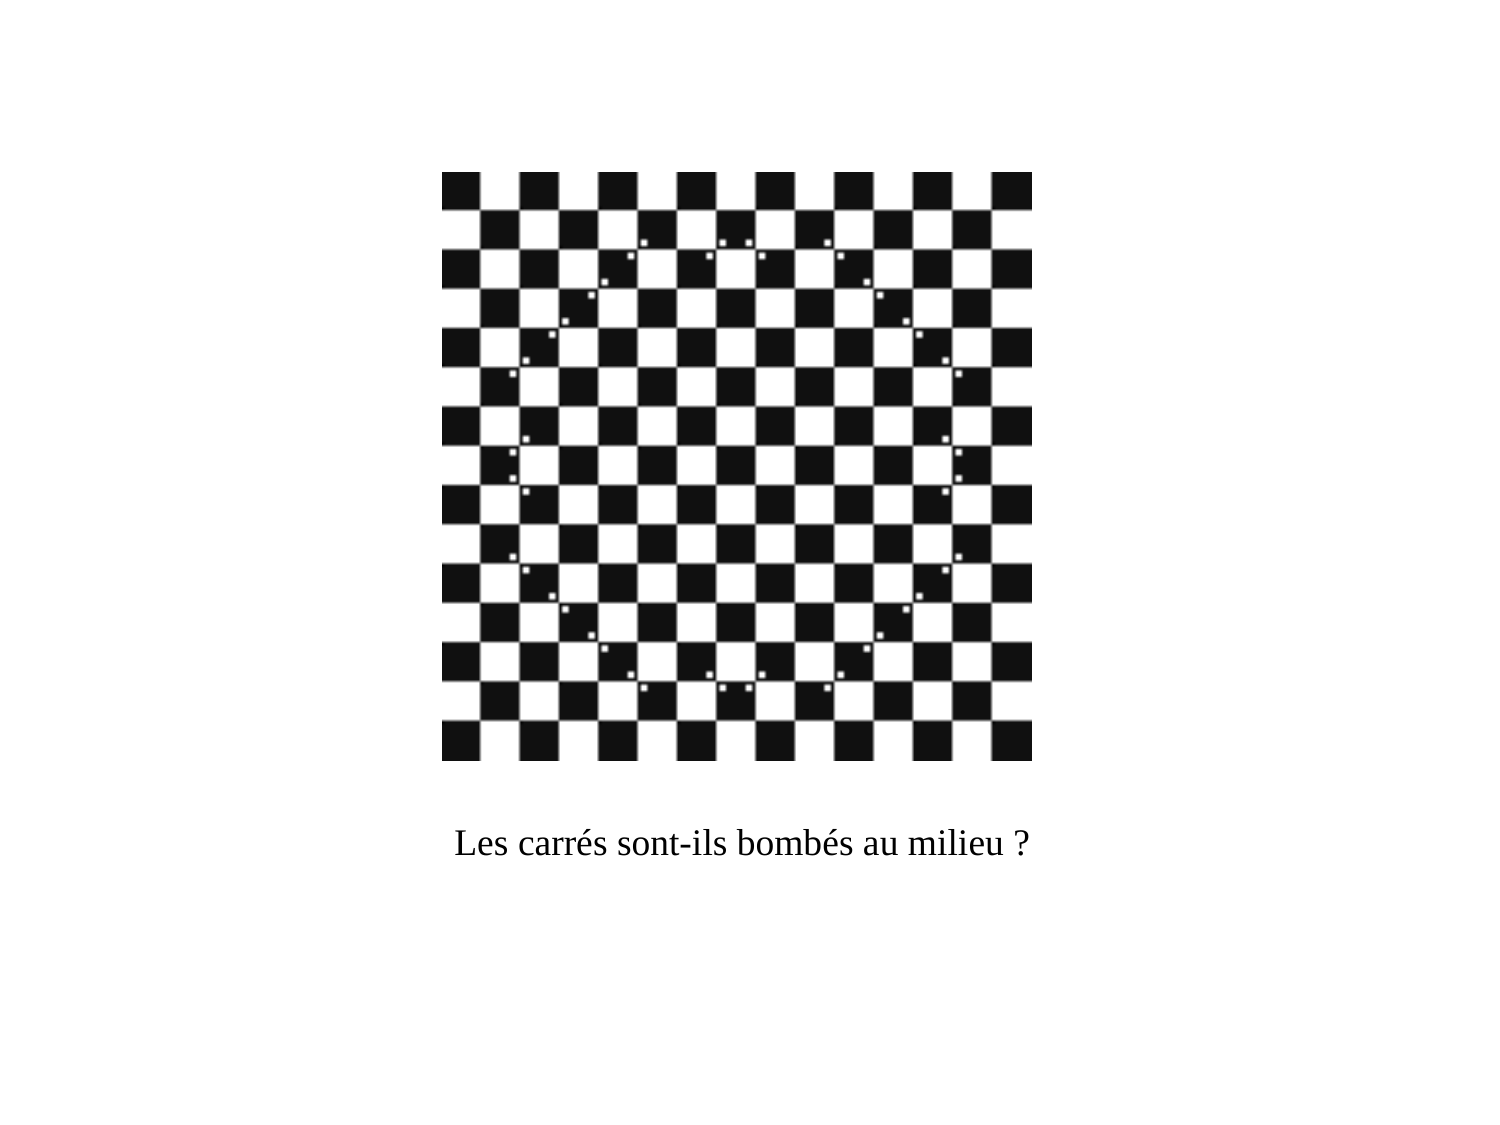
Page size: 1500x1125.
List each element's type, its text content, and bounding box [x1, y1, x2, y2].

text_box Les carrés sont-ils bombés au milieu ? [439, 810, 1056, 871]
picture [442, 172, 1032, 761]
